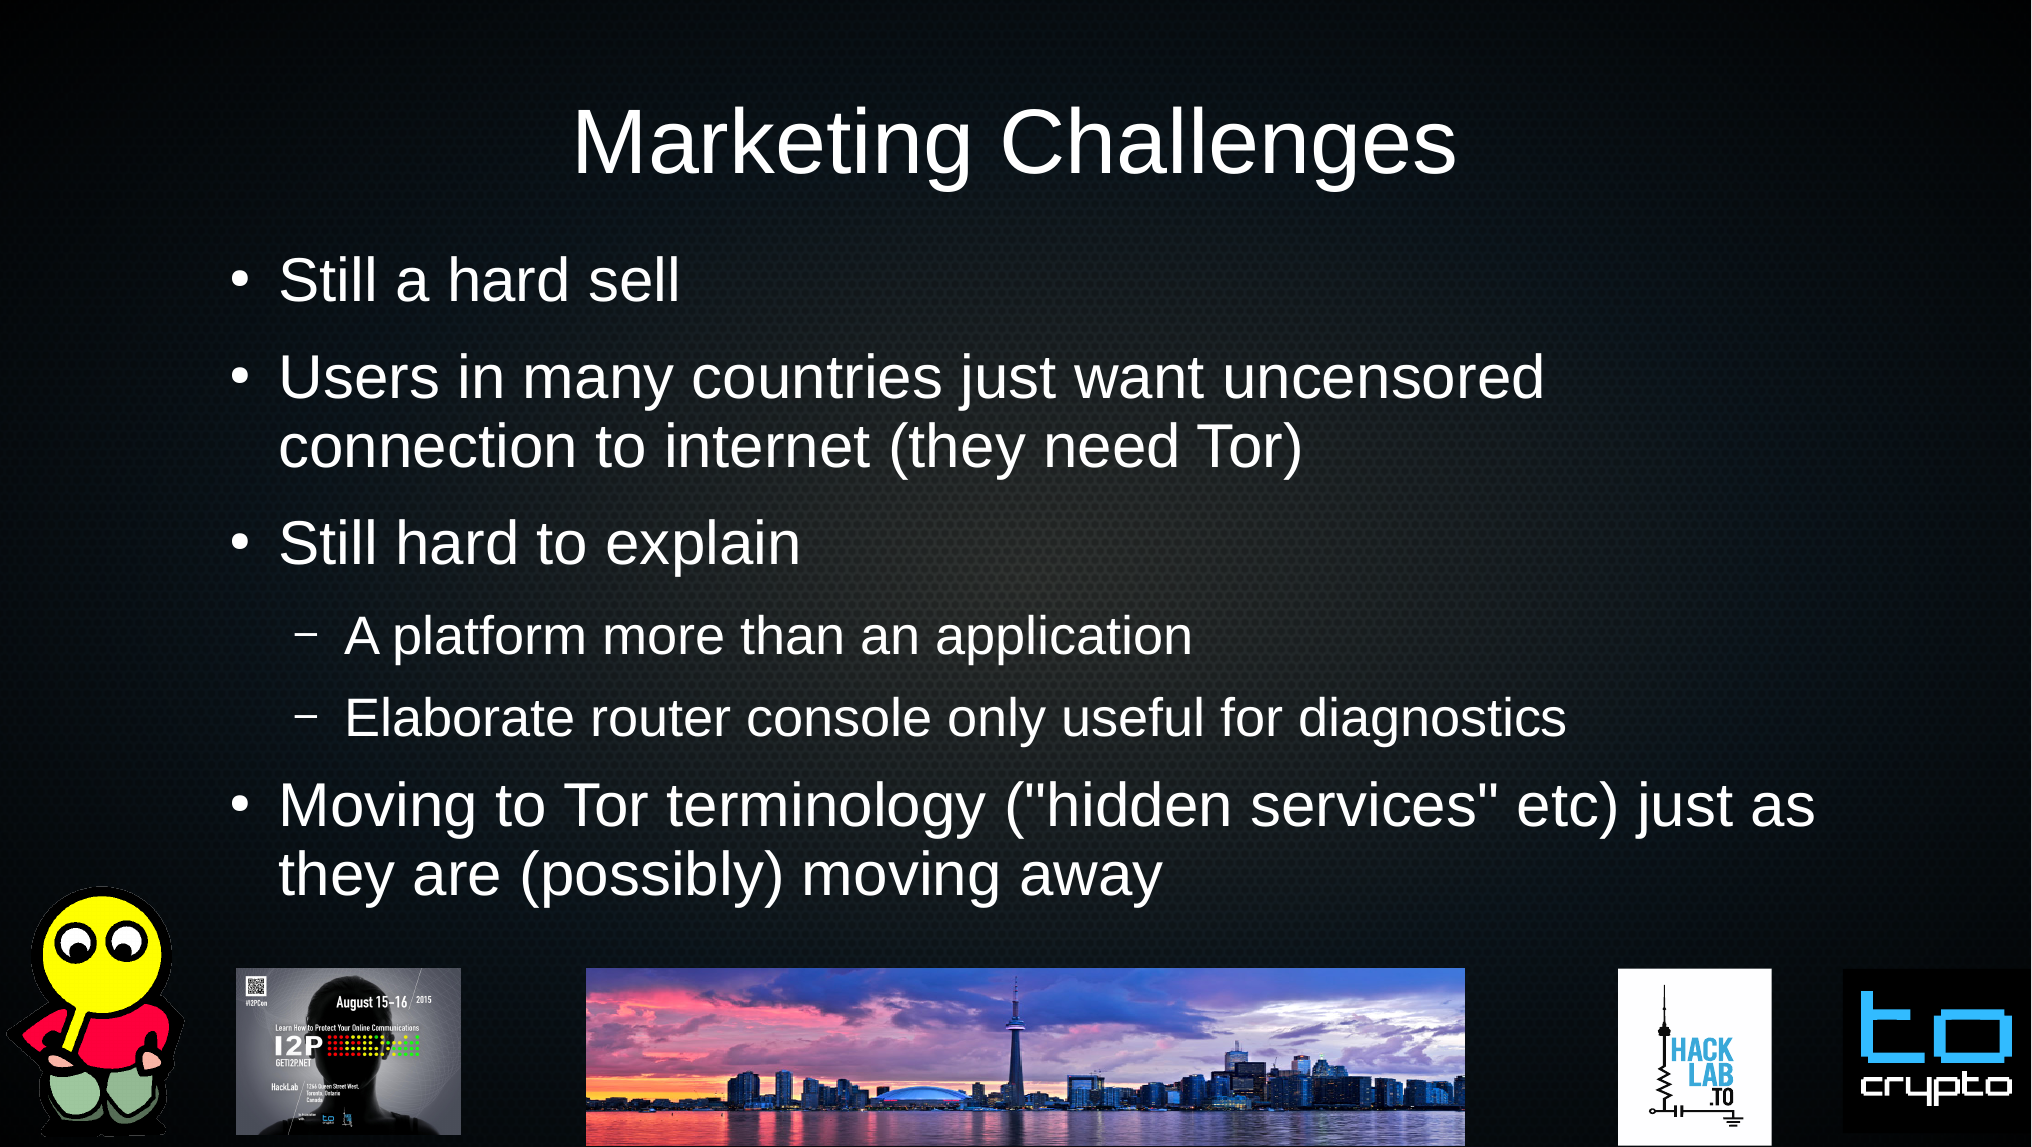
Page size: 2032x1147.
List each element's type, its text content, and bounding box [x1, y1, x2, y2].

list Still a hard sell Users in many countries just want uncensored connection to internet (they need Tor) Still hard to explain A platform more than an application Elaborate router console only useful for diagnostics Moving to Tor terminology ("hidden services" etc) just as they are (possibly) moving away [212, 244, 1860, 910]
picture [0, 0, 2032, 1147]
title Marketing Challenges [101, 45, 1930, 237]
